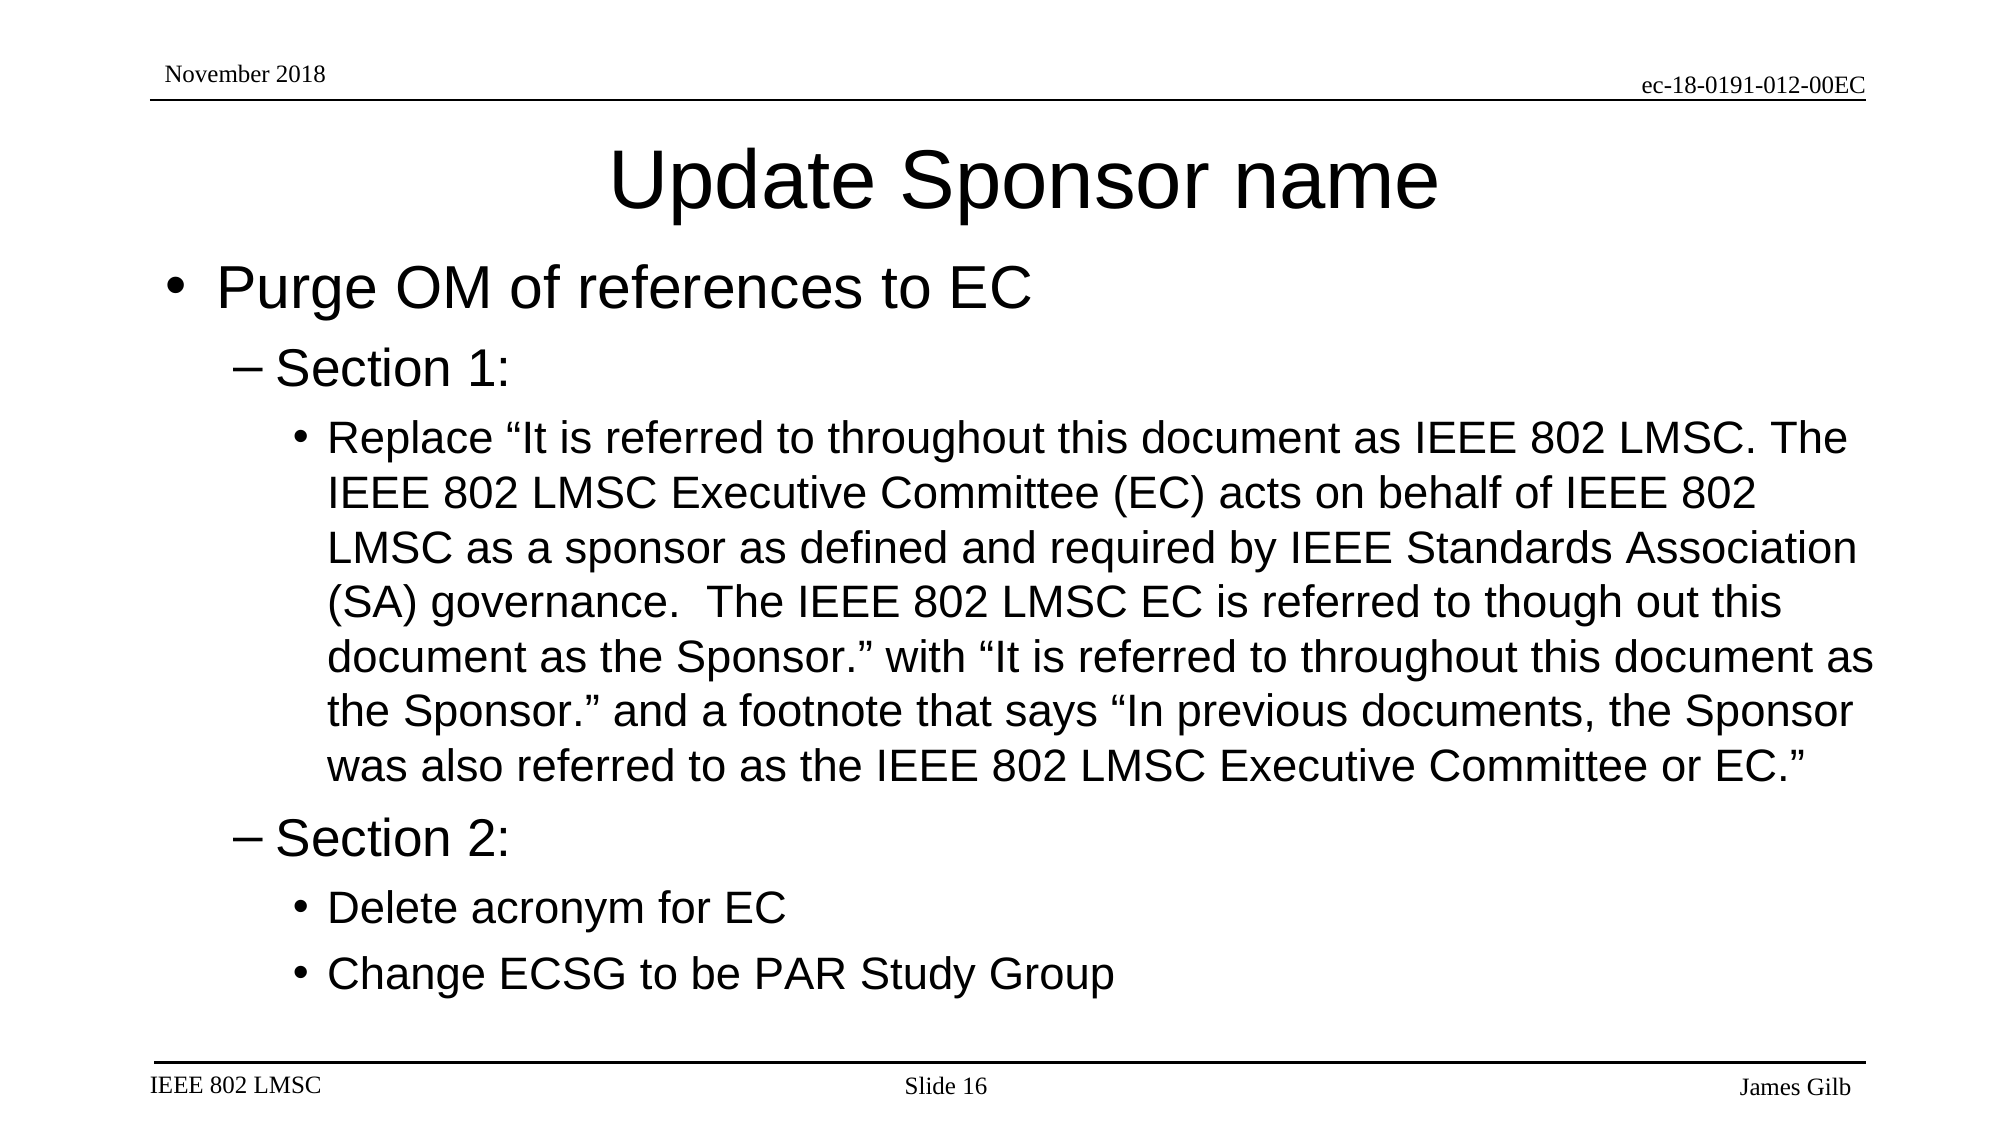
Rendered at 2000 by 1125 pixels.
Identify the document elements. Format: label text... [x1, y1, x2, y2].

list Purge OM of references to EC Section 1: Replace “It is referred to throughout this document as IEEE 802 LMSC. The IEEE 802 LMSC Executive Committee (EC) acts on behalf of IEEE 802 LMSC as a sponsor as defined and required by IEEE Standards Association (SA) governance. The IEEE 802 LMSC EC is referred to though out this document as the Sponsor.” with “It is referred to throughout this document as the Sponsor.” and a footnote that says “In previous documents, the Sponsor was also referred to as the IEEE 802 LMSC Executive Committee or EC.” Section 2: Delete acronym for EC Change ECSG to be PAR Study Group [149, 239, 1900, 1051]
title Update Sponsor name [150, 112, 1900, 238]
